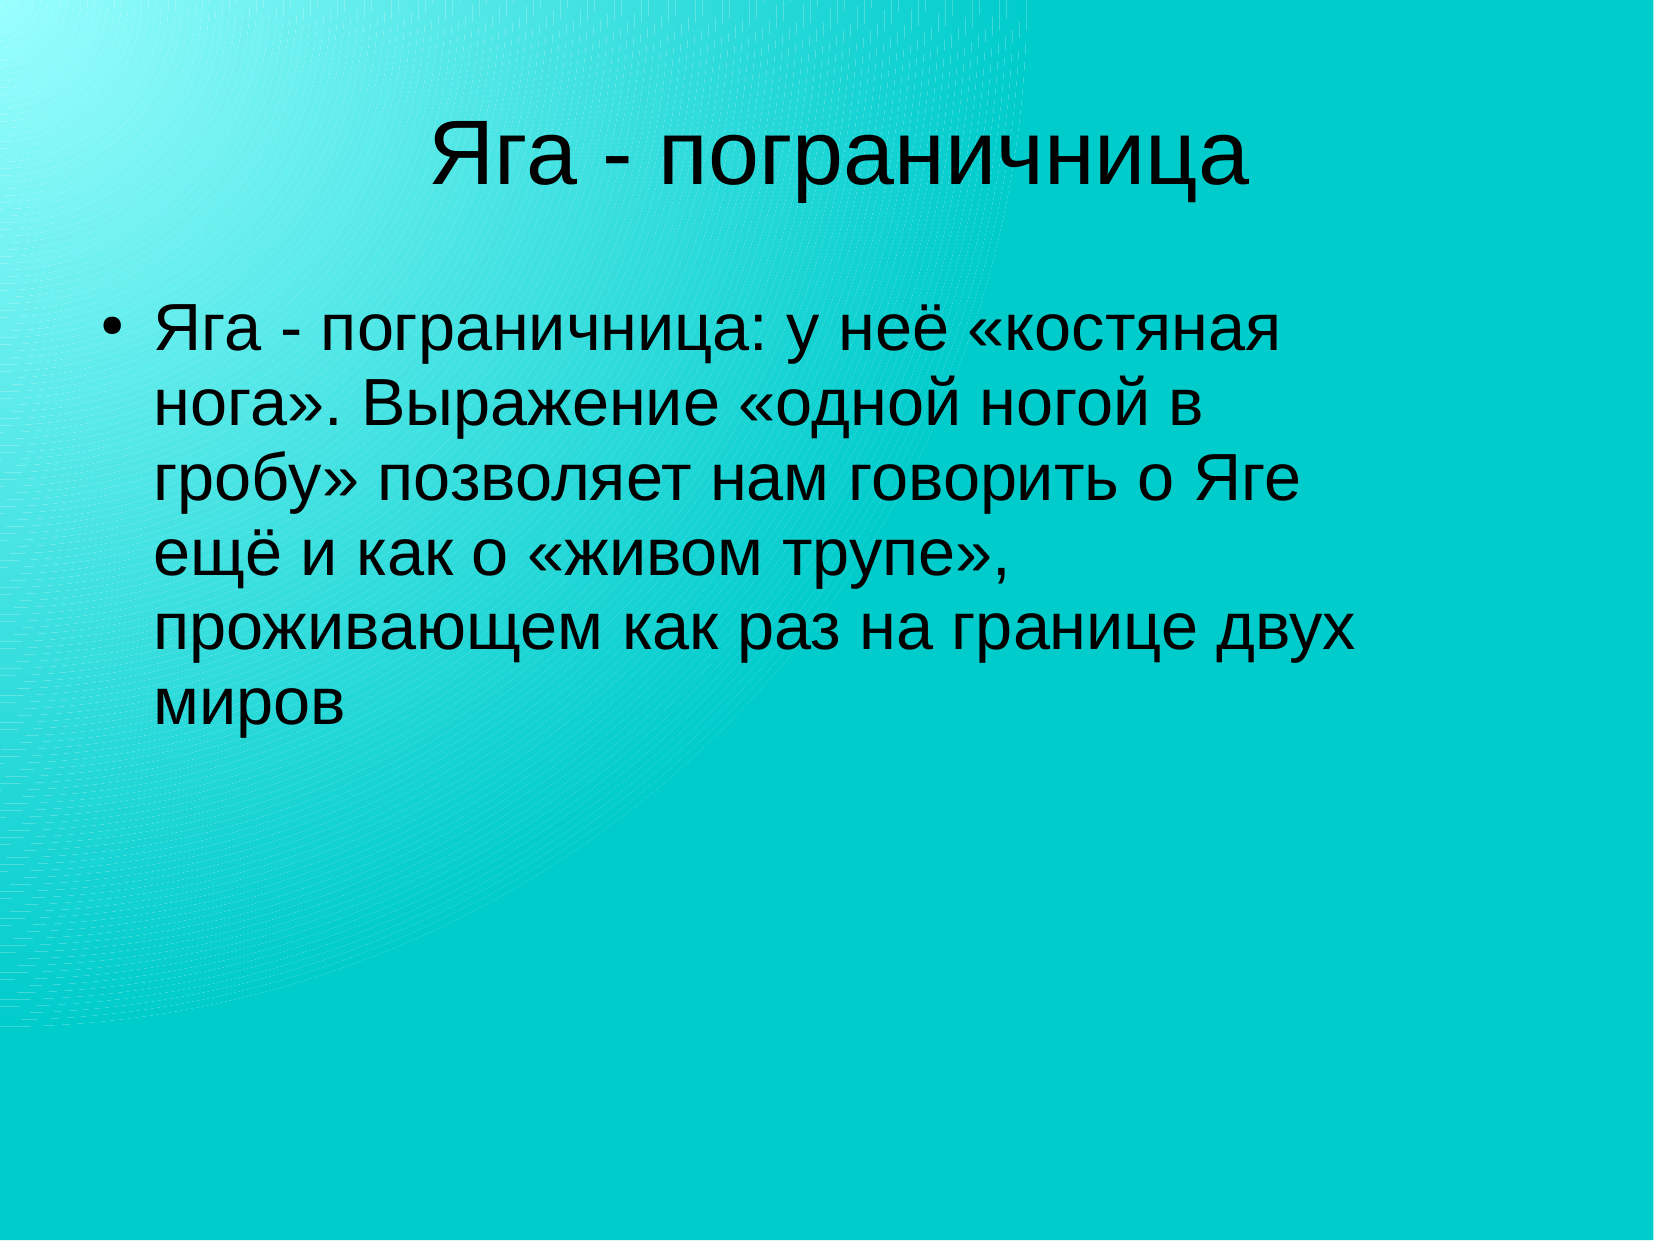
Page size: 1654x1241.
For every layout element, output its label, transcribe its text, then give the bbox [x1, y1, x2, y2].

list Яга - пограничница: у неё «костяная нога». Выражение «одной ногой в гробу» позволяет нам говорить о Яге ещё и как о «живом трупе», проживающем как раз на границе двух миров [82, 290, 1430, 1109]
title Яга - пограничница [82, 49, 1571, 257]
